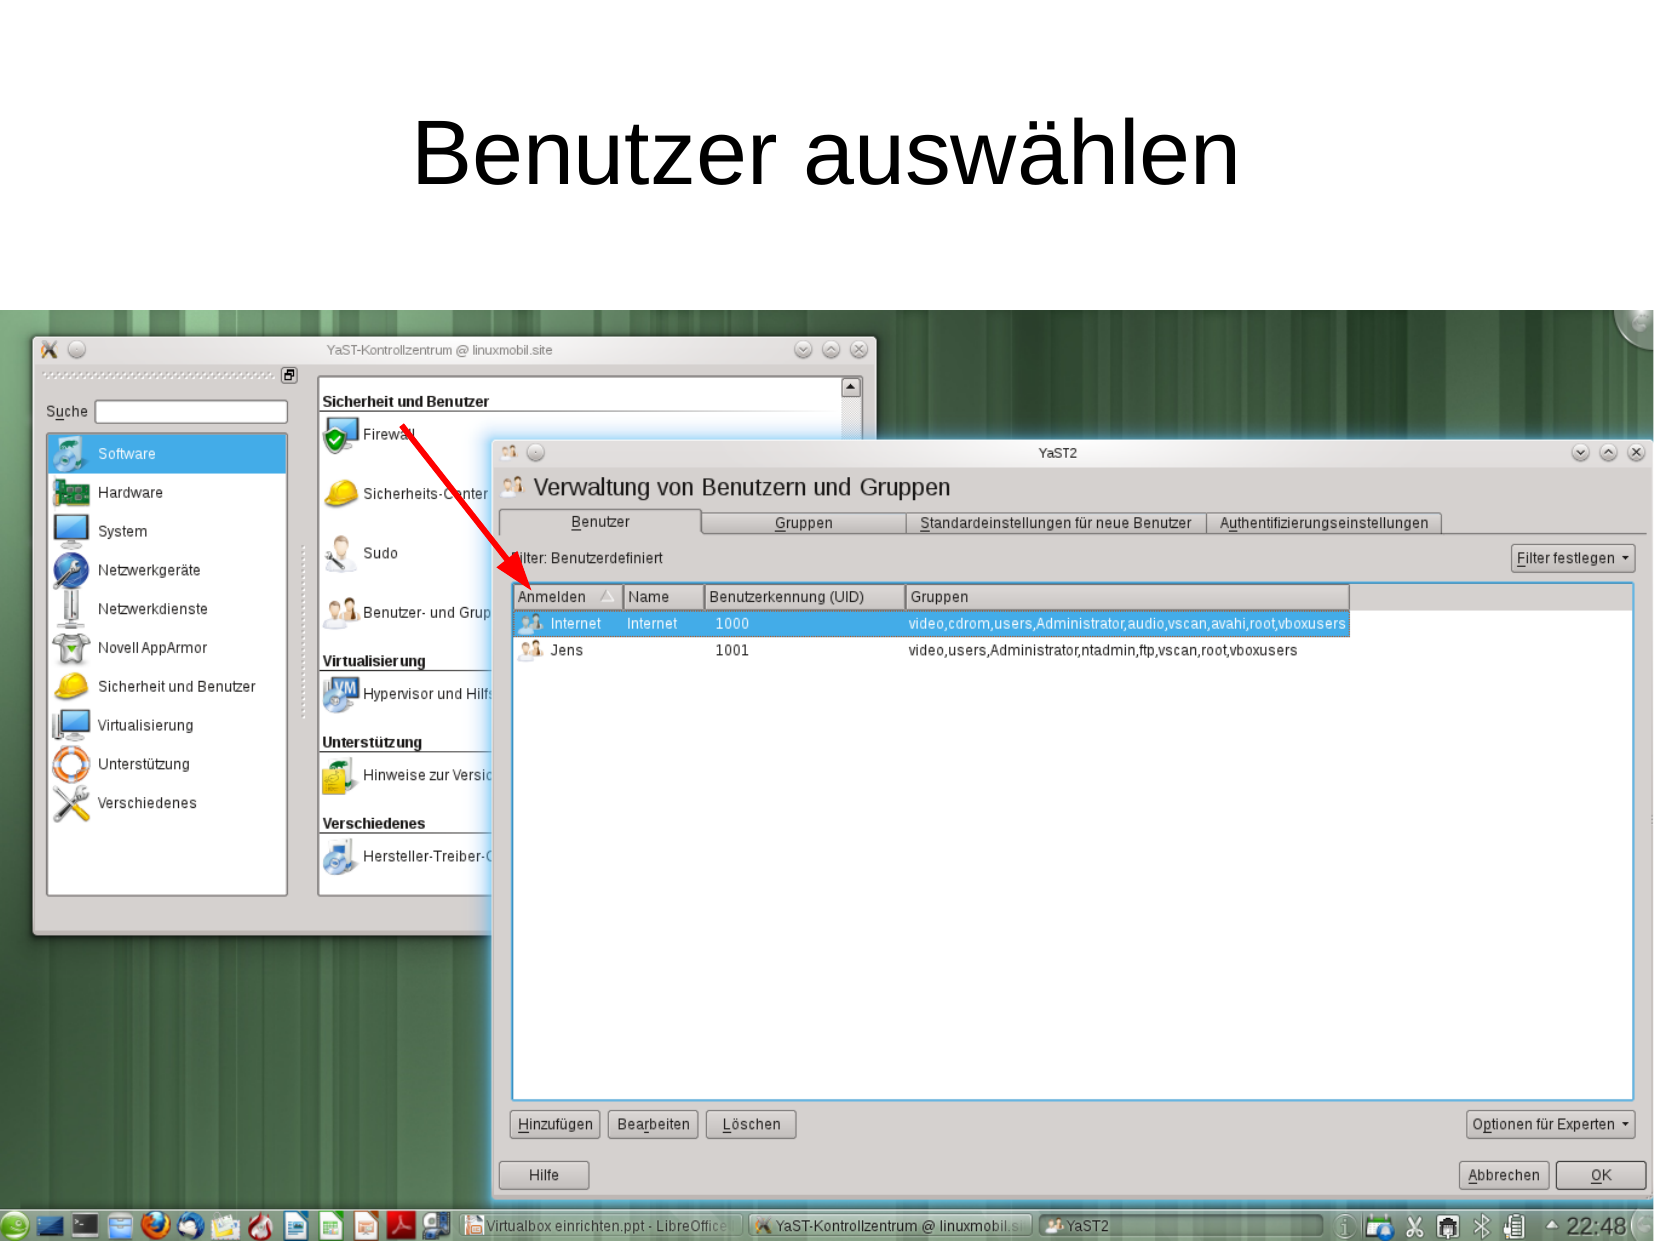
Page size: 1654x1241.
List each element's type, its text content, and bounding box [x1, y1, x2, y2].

picture [0, 310, 1654, 1241]
title Benutzer auswählen [82, 49, 1571, 257]
